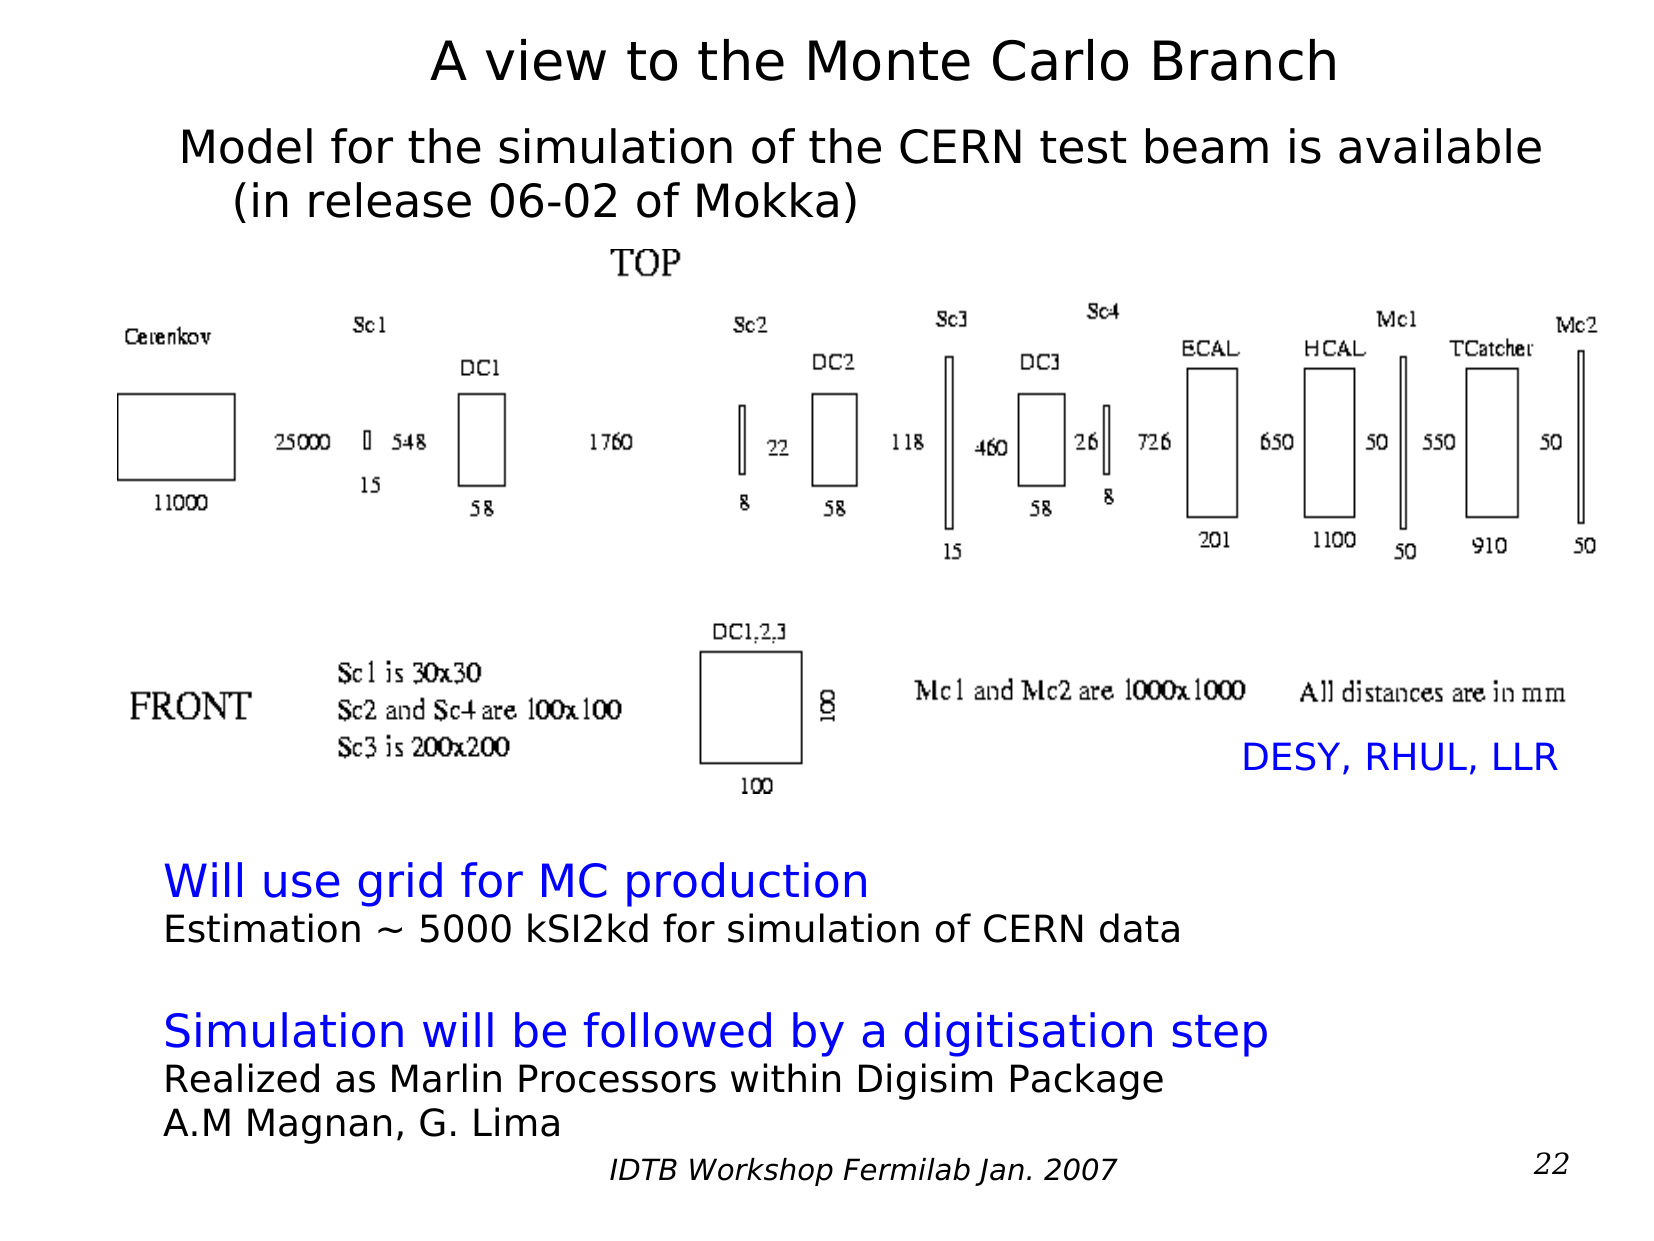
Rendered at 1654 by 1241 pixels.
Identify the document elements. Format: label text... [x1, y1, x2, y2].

text_box DESY, RHUL, LLR [1226, 728, 1567, 787]
picture [117, 249, 1601, 794]
list Model for the simulation of the CERN test beam is available (in release 06-02 of Mokka) [146, 113, 1572, 249]
text_box Will use grid for MC production Estimation ~ 5000 kSI2kd for simulation of CERN data Simulation will be followed by a digitisation step Realized as Marlin Processors within Digisim Package A.M Magnan, G. Lima [148, 847, 1266, 1153]
title A view to the Monte Carlo Branch [187, 0, 1538, 113]
